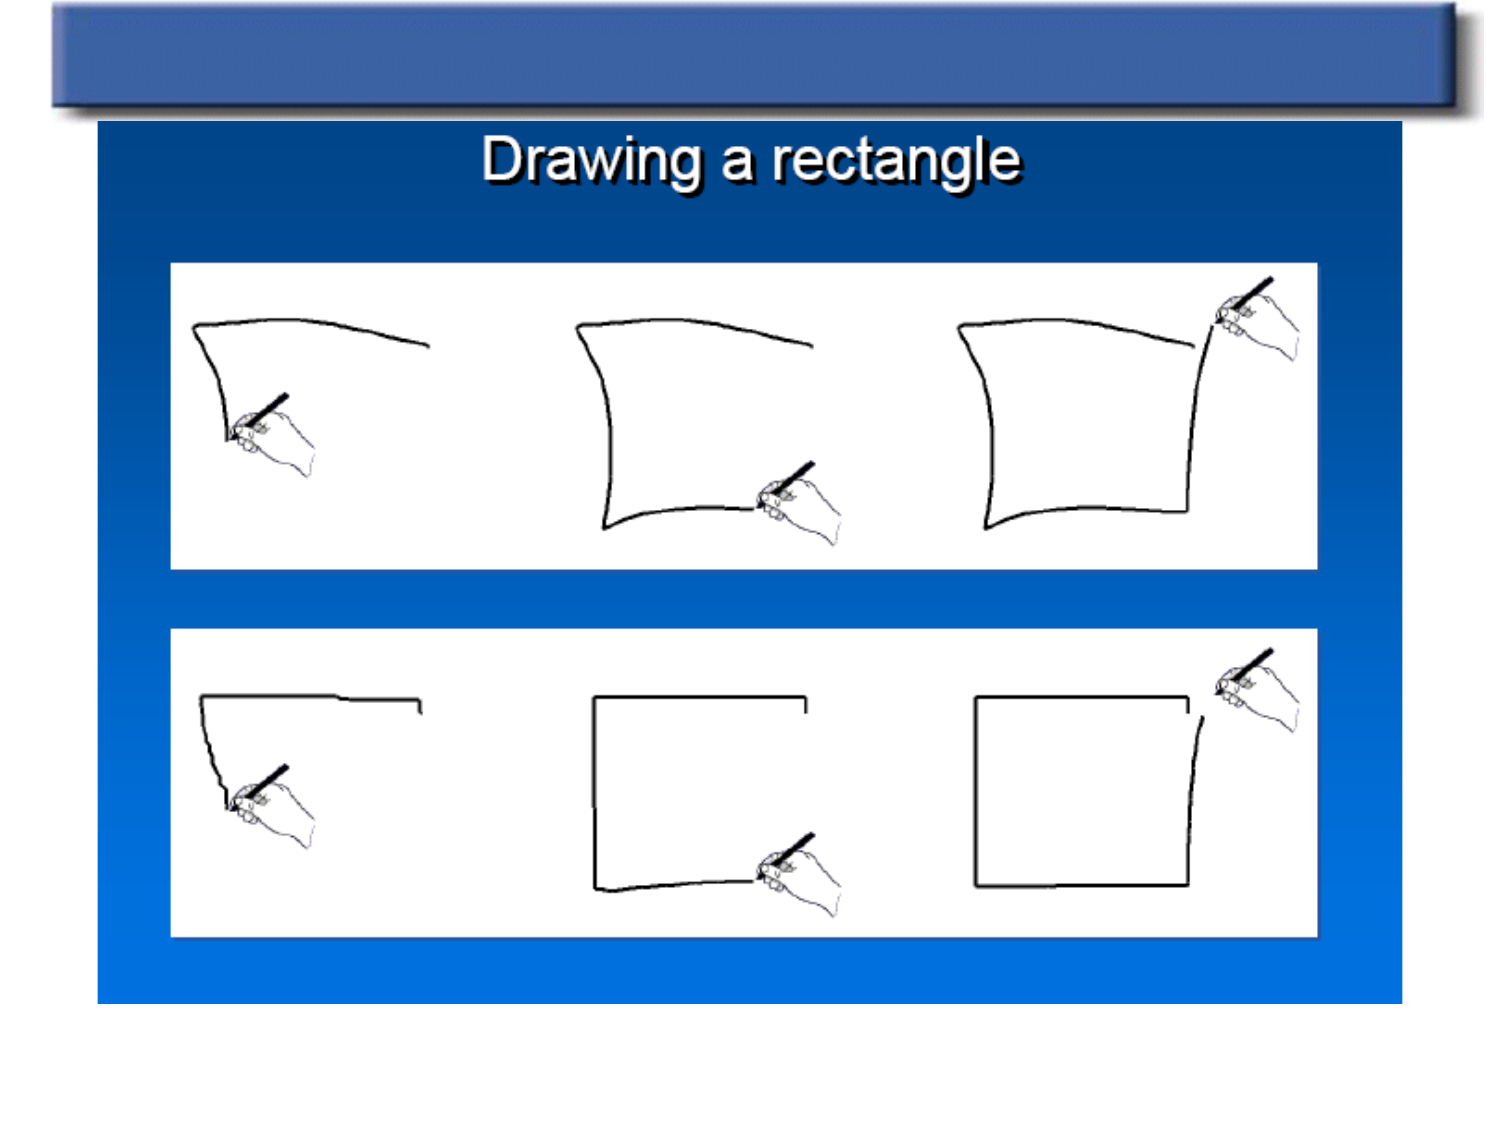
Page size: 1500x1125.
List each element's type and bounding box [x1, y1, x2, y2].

picture [50, 0, 1484, 1004]
